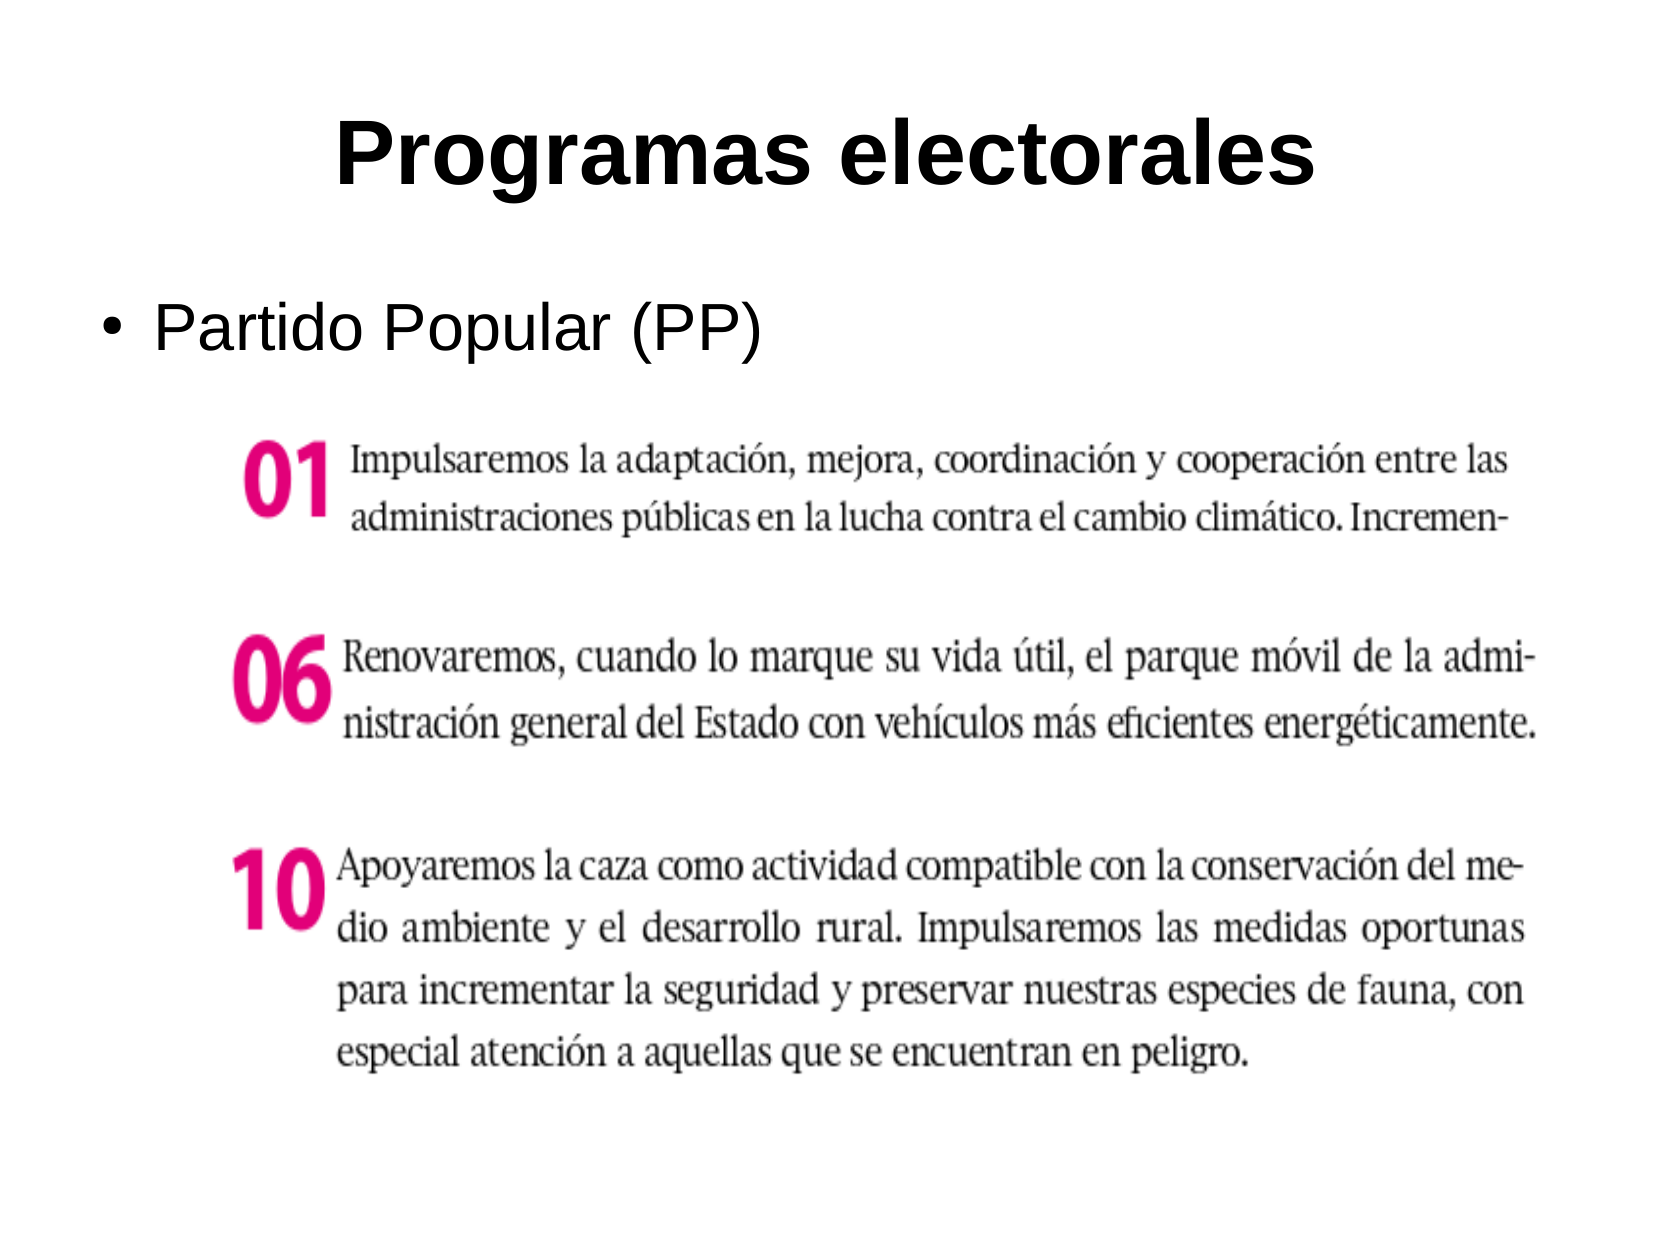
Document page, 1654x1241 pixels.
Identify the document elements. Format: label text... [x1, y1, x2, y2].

picture [211, 614, 1571, 768]
list Partido Popular (PP) [82, 290, 1571, 1010]
picture [236, 413, 1524, 559]
title Programas electorales [82, 49, 1571, 257]
picture [194, 811, 1565, 1099]
